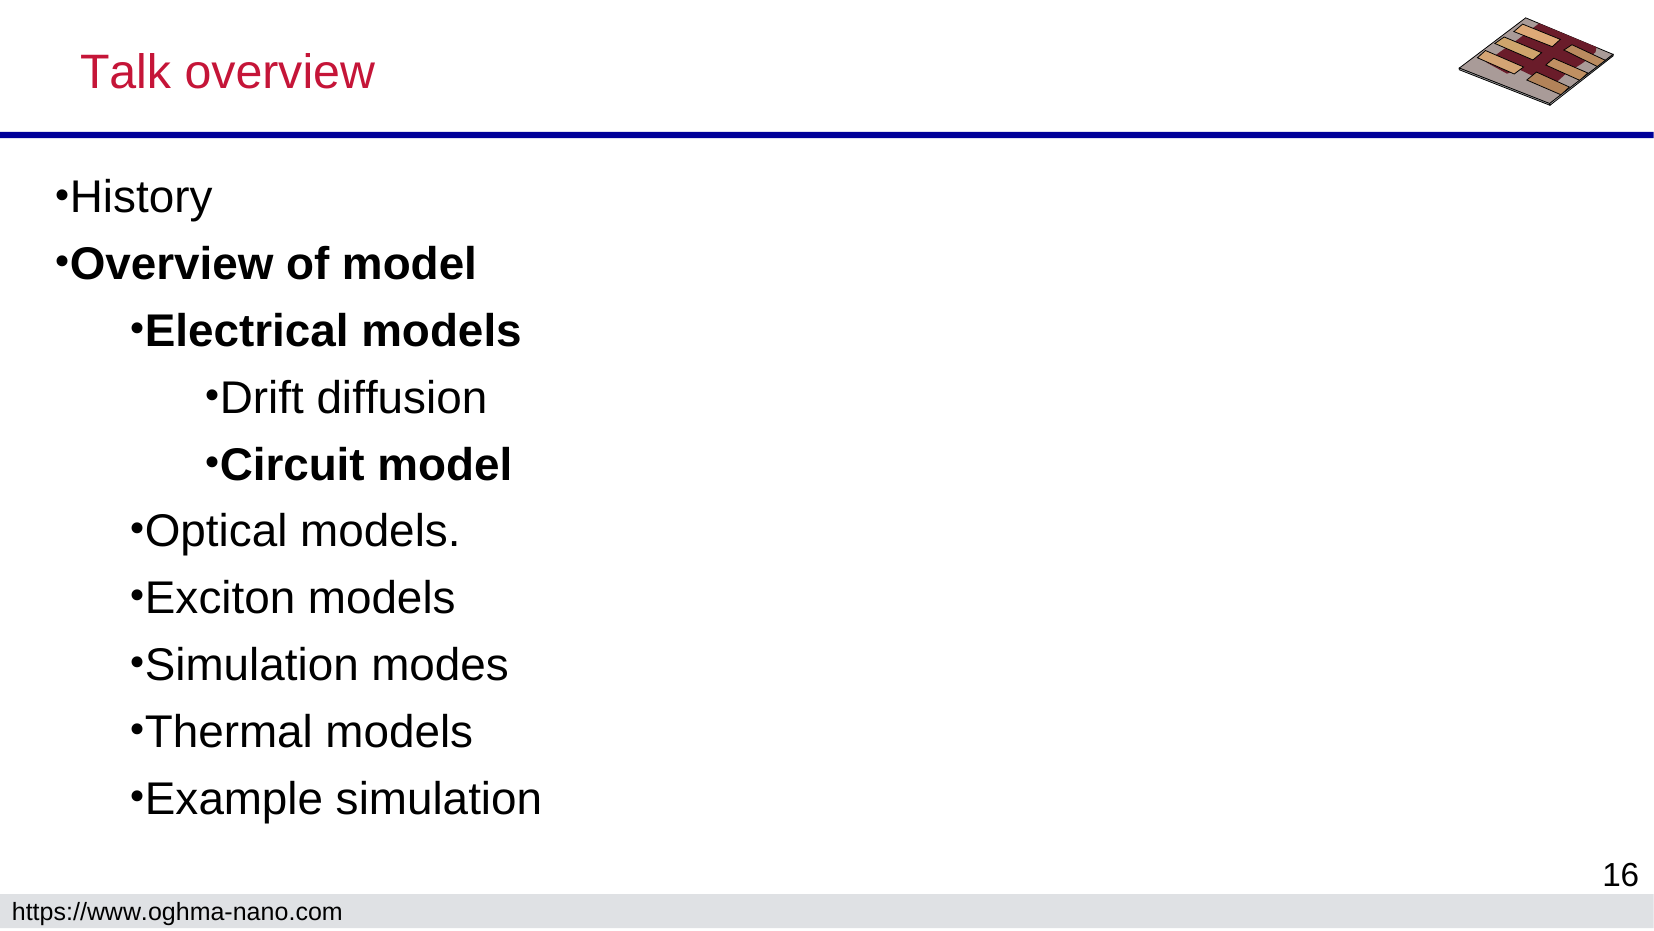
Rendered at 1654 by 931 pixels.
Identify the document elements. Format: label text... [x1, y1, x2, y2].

text_box <number> [1587, 845, 1654, 904]
text_box History Overview of model Electrical models Drift diffusion Circuit model Optical models. Exciton models Simulation modes Thermal models Example simulation [39, 159, 1654, 843]
title Talk overview [65, 28, 1430, 116]
